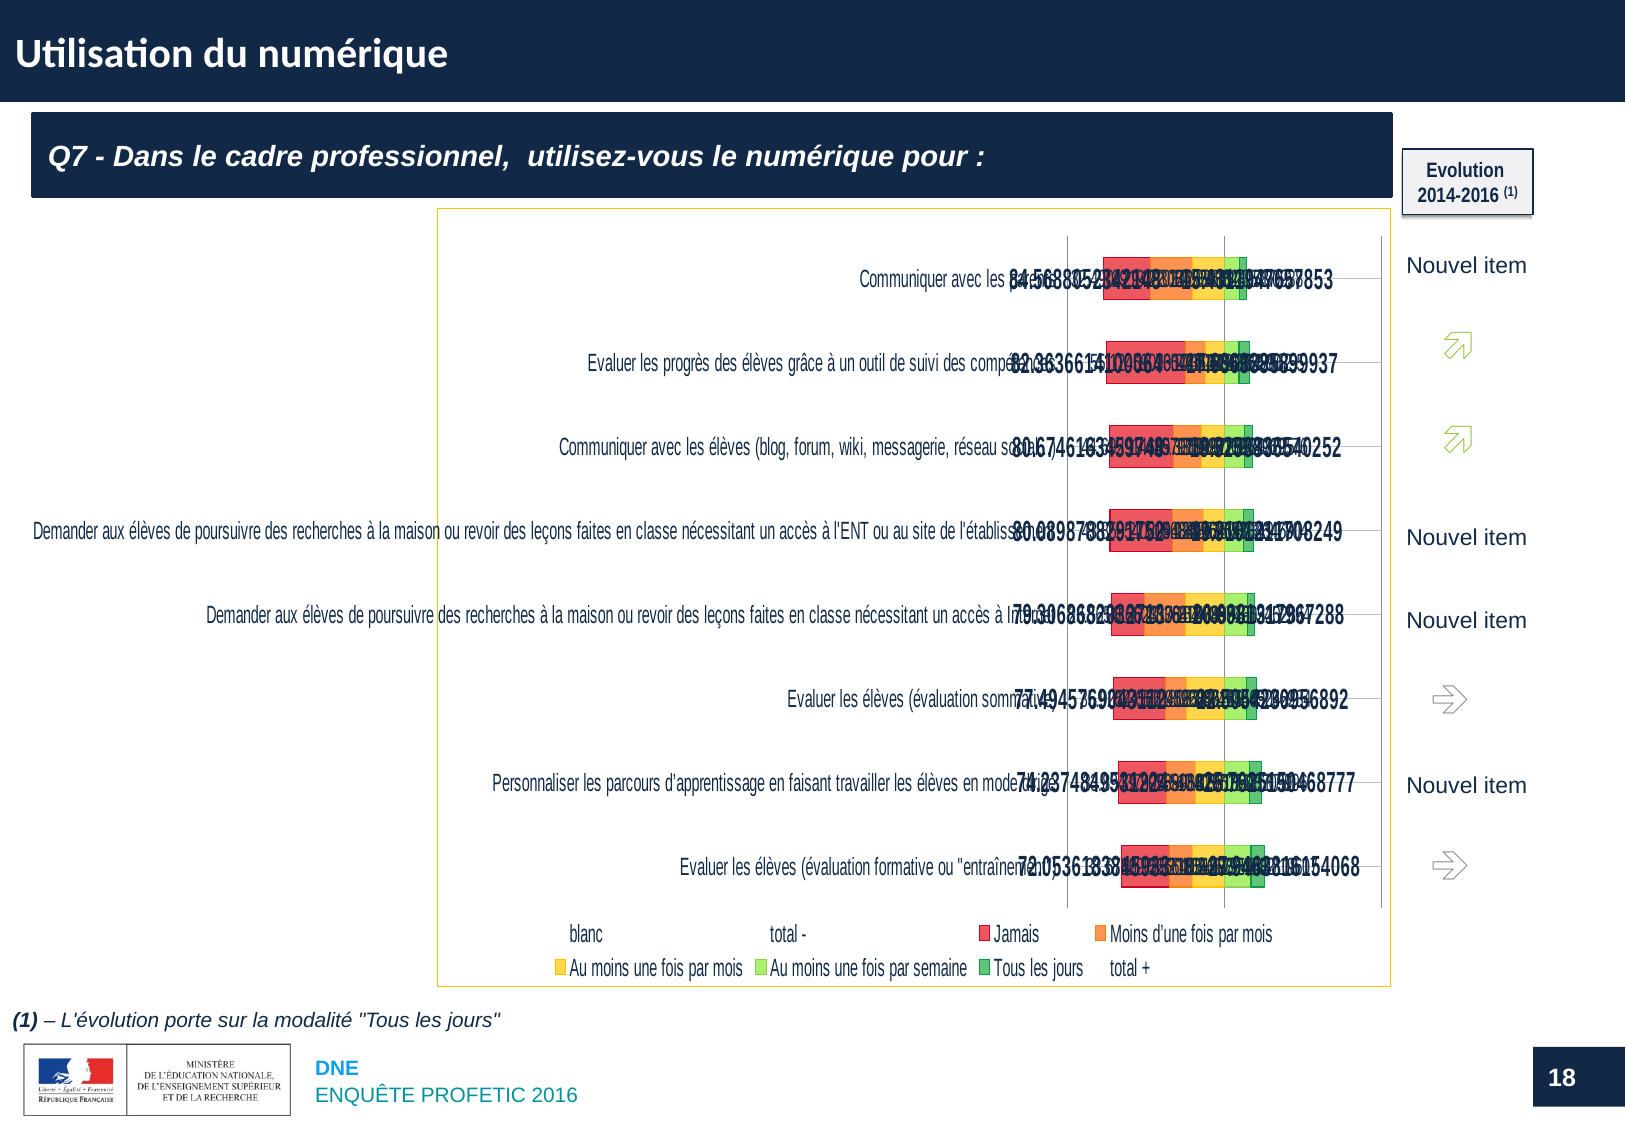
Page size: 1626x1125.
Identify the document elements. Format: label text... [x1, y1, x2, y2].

text_box (1) – L'évolution porte sur la modalité "Tous les jours" [0, 999, 523, 1040]
text_box 18 [1533, 1046, 1625, 1107]
text_box Nouvel item [1391, 763, 1544, 807]
text_box  [1414, 668, 1488, 730]
chart [33, 208, 1392, 988]
text_box Nouvel item [1391, 515, 1544, 559]
text_box  [1426, 314, 1492, 376]
title Utilisation du numérique [0, 0, 1625, 102]
text_box Evolution 2014-2016 (1) [1402, 149, 1534, 215]
text_box Q7 - Dans le cadre professionnel, utilisez-vous le numérique pour : [33, 114, 1391, 196]
text_box  [1426, 408, 1492, 470]
text_box Nouvel item [1391, 243, 1544, 287]
text_box Nouvel item [1391, 597, 1544, 641]
text_box  [1414, 834, 1488, 895]
